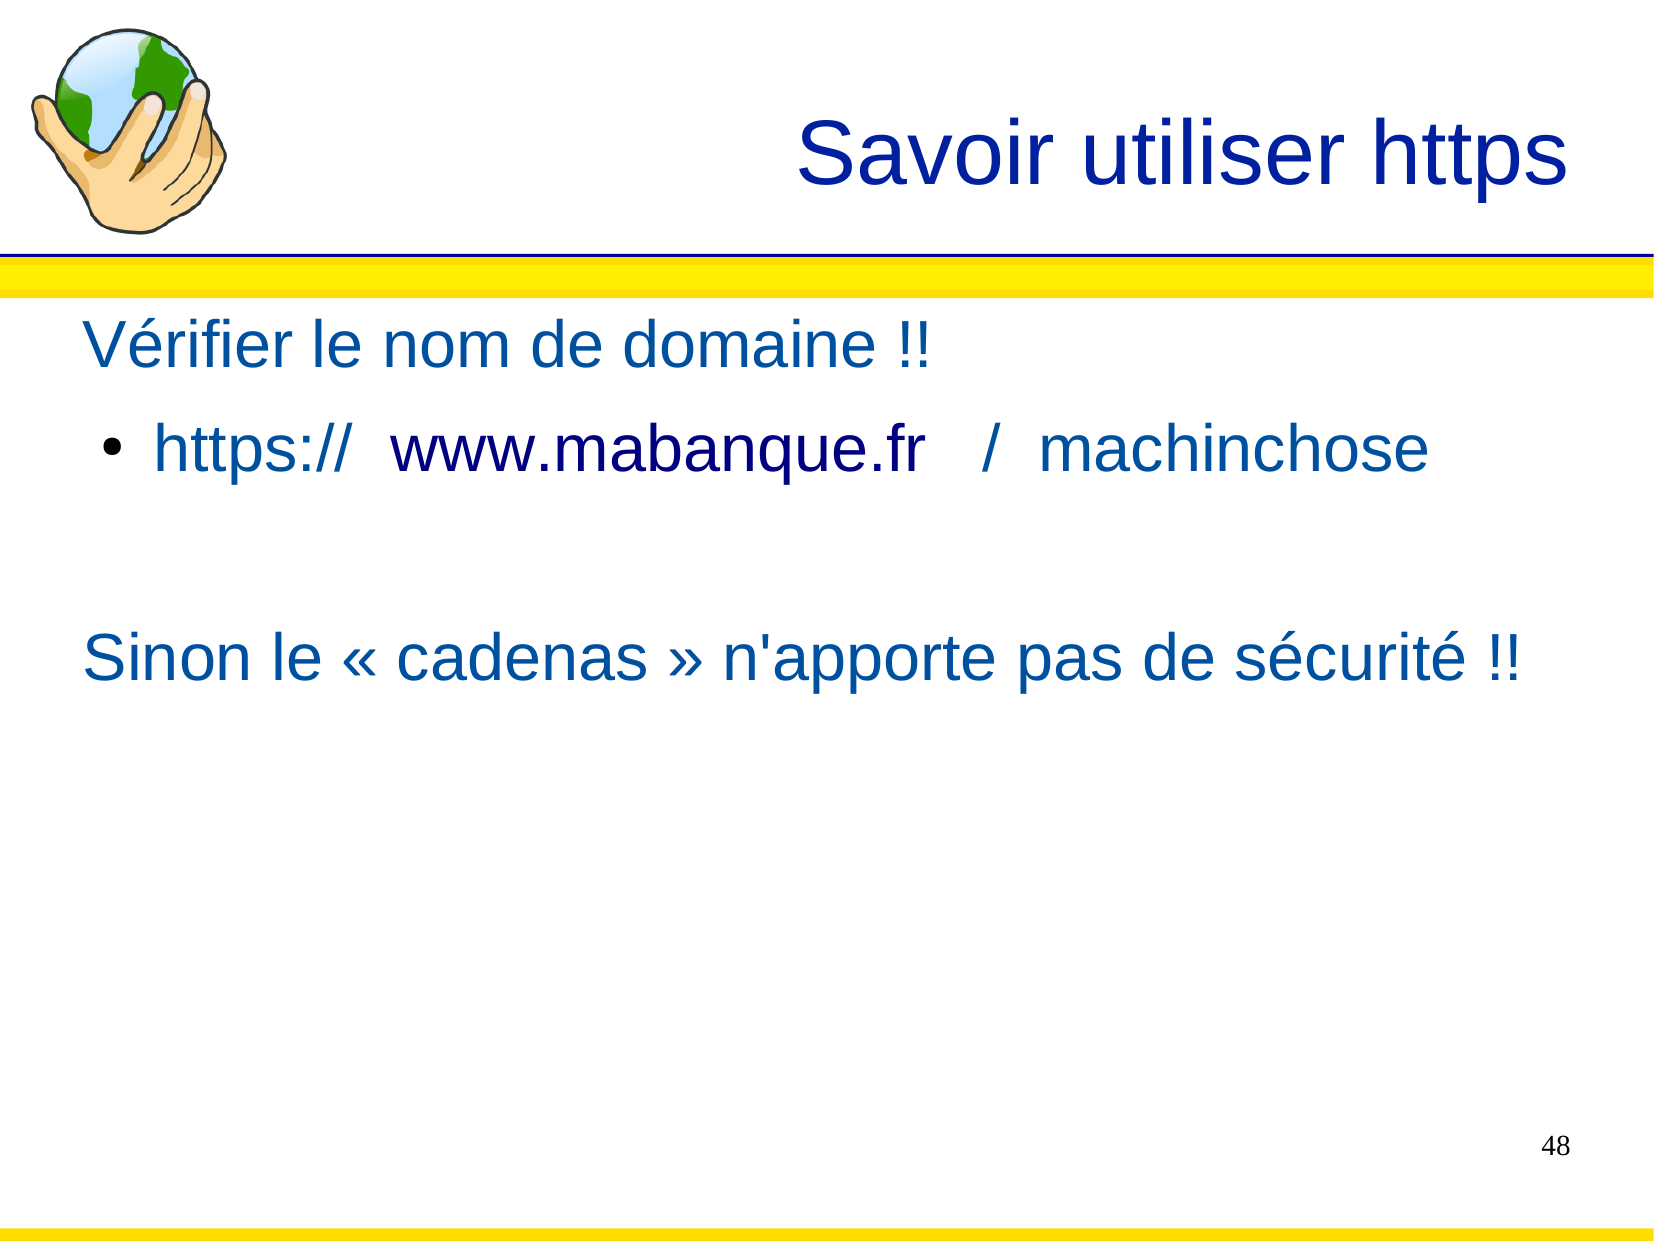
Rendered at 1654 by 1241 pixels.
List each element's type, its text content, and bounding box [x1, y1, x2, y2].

picture [11, 14, 246, 248]
list Vérifier le nom de domaine !! https:// www.mabanque.fr / machinchose Sinon le « cadenas » n'apporte pas de sécurité !! [82, 307, 1571, 1126]
title Savoir utiliser https [372, 49, 1571, 257]
